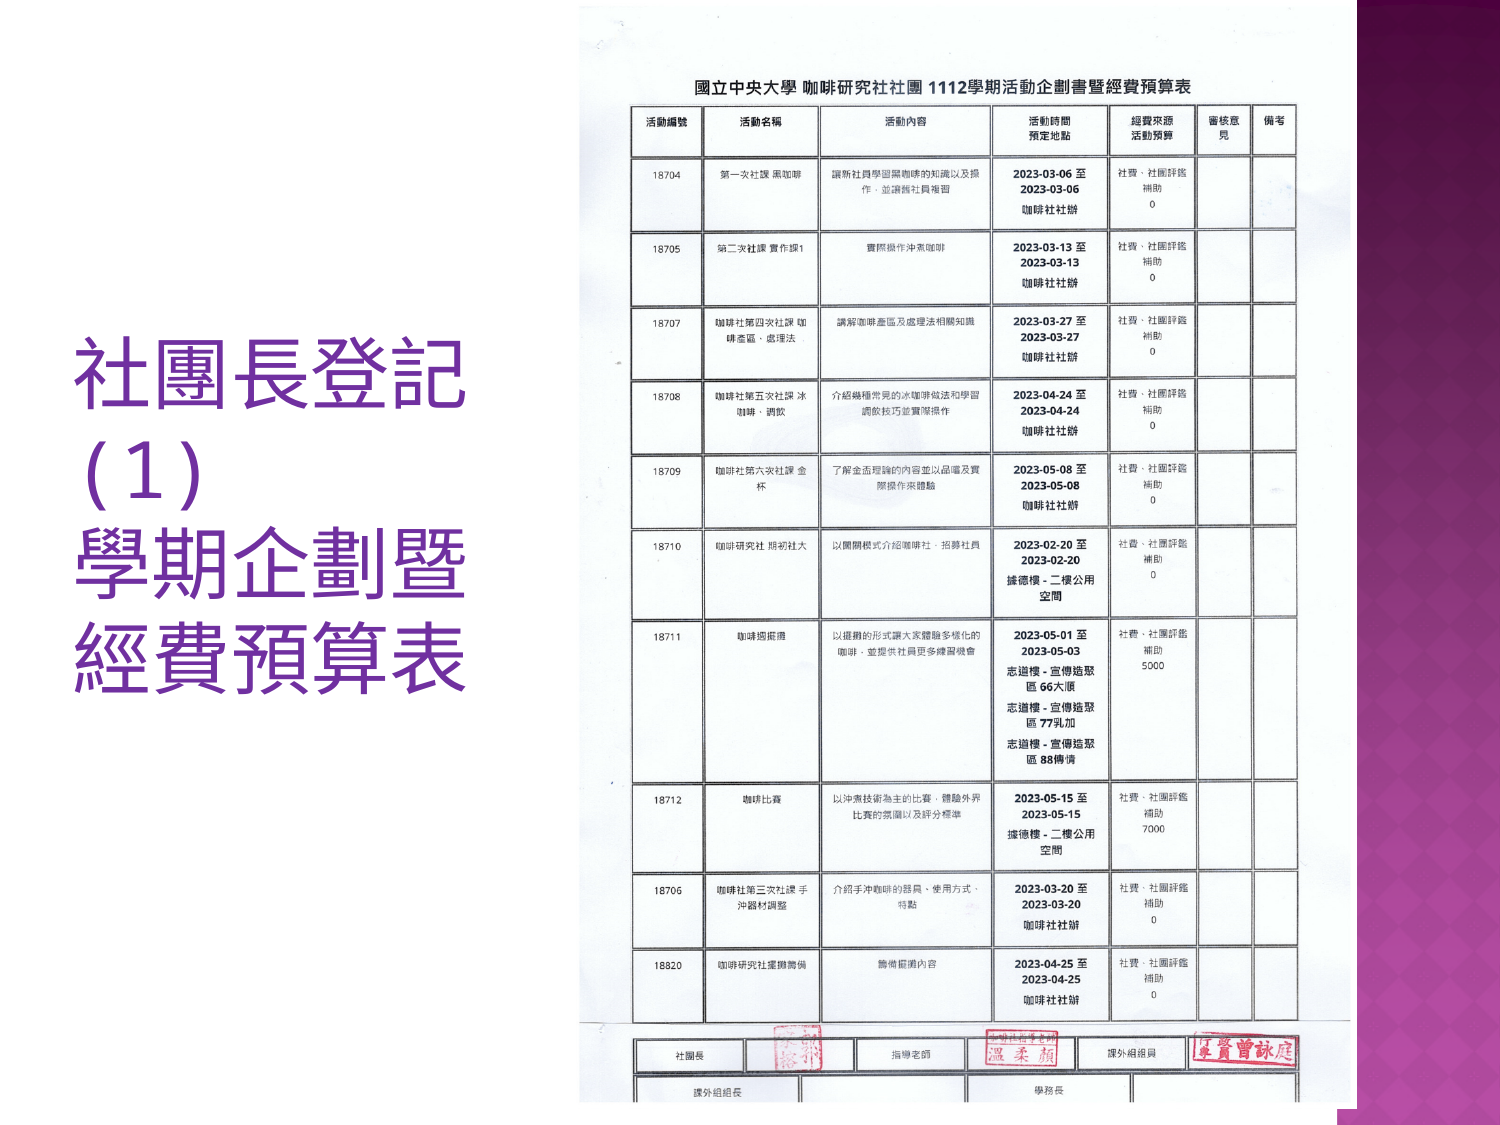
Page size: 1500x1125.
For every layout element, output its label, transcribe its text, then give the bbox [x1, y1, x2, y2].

title 社團長登記(1) 學期企劃暨 經費預算表 [64, 302, 572, 705]
picture [572, 0, 1357, 1109]
